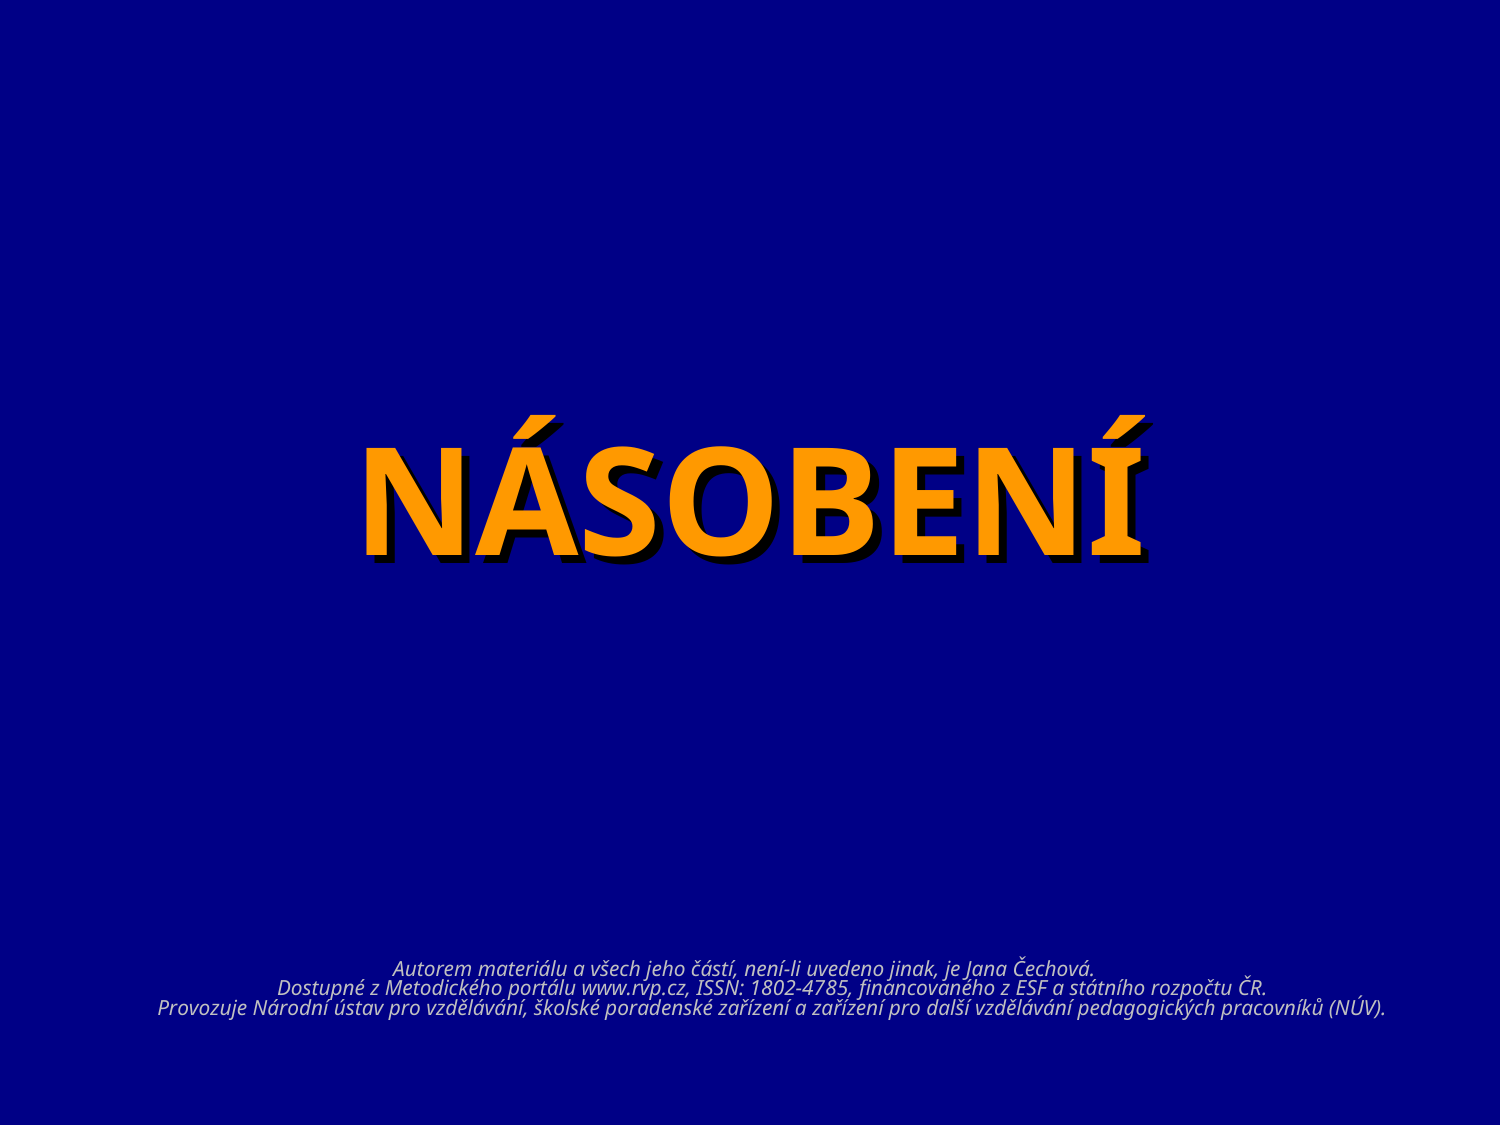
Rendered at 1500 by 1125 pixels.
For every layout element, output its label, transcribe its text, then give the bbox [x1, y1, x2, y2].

list Autorem materiálu a všech jeho částí, není-li uvedeno jinak, je Jana Čechová. Dostupné z Metodického portálu www.rvp.cz, ISSN: 1802-4785, financovaného z ESF a státního rozpočtu ČR. Provozuje Národní ústav pro vzdělávání, školské poradenské zařízení a zařízení pro další vzdělávání pedagogických pracovníků (NÚV). [53, 952, 1436, 1059]
title NÁSOBENÍ [75, 0, 1426, 834]
